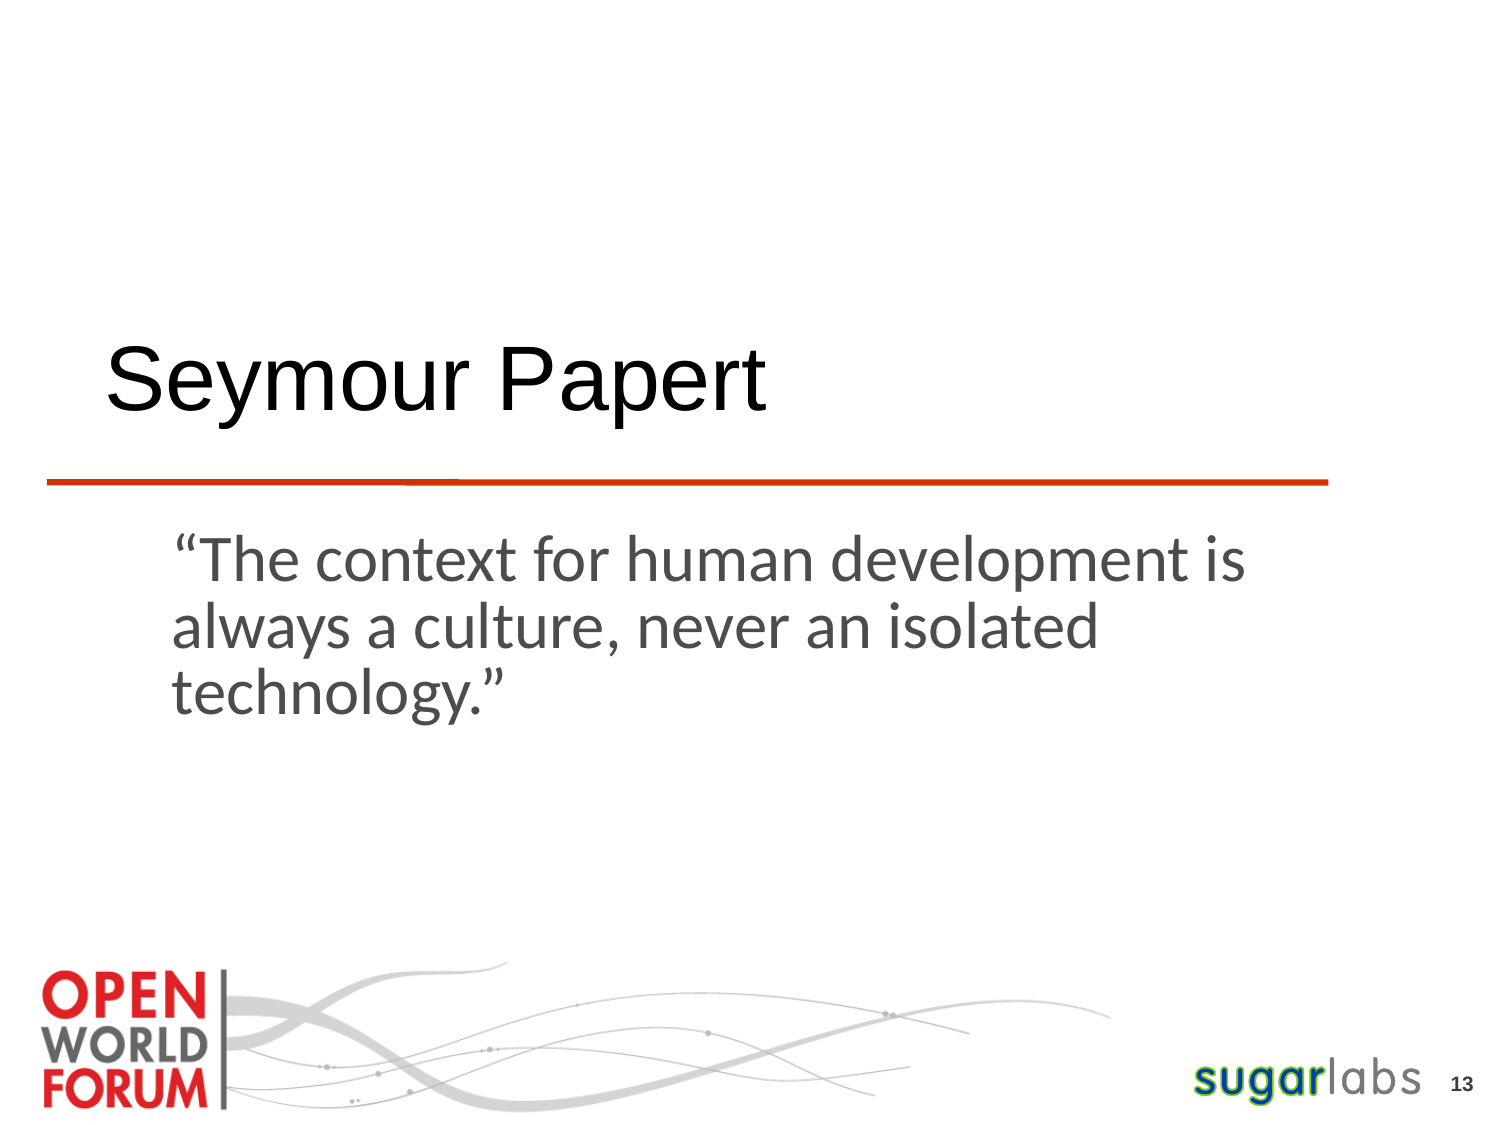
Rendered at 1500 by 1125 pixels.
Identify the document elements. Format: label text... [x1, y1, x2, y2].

picture [41, 957, 1112, 1119]
list “The context for human development is always a culture, never an isolated technology.” [59, 531, 1409, 859]
picture [1194, 1057, 1420, 1106]
title Seymour Papert [59, 284, 1409, 473]
